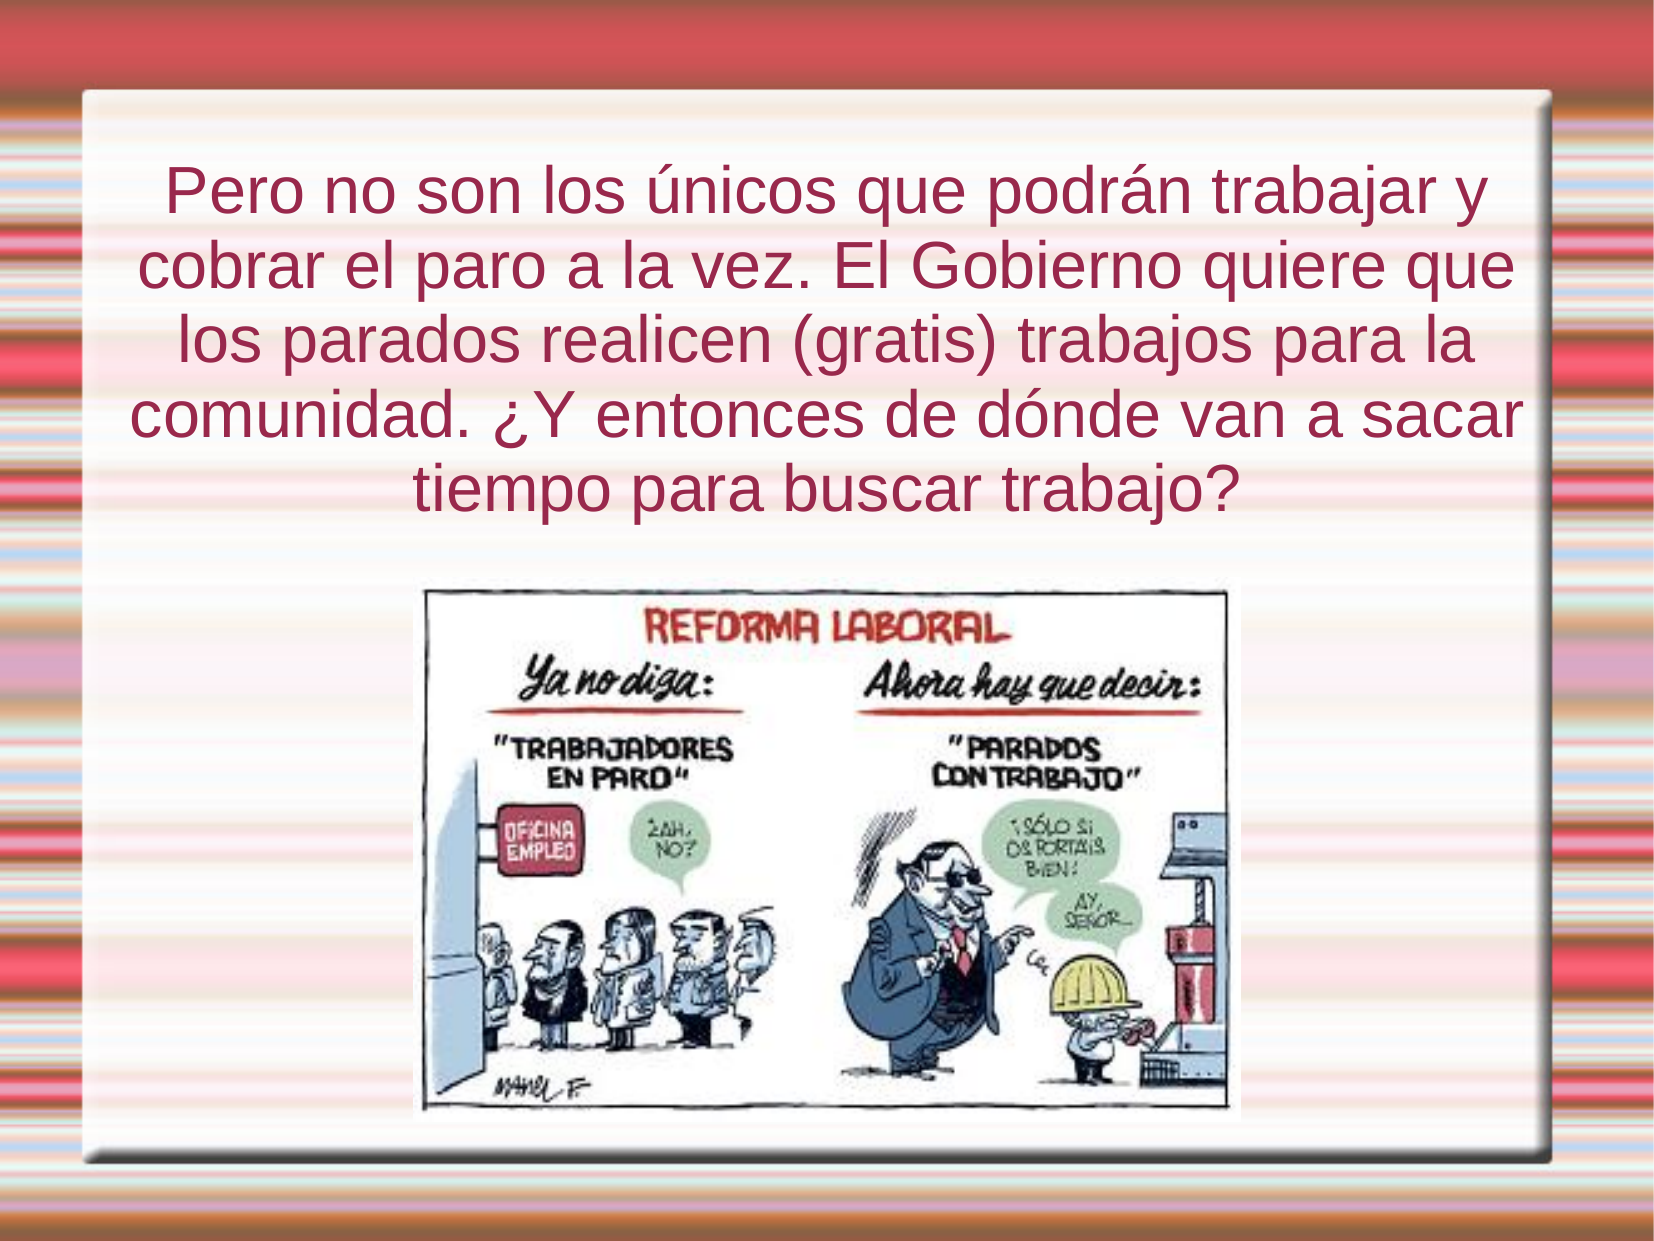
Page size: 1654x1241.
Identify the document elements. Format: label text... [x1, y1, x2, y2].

text_box Pero no son los únicos que podrán trabajar y cobrar el paro a la vez. El Gobierno quiere que los parados realicen (gratis) trabajos para la comunidad. ¿Y entonces de dónde van a sacar tiempo para buscar trabajo? [121, 114, 1534, 562]
picture [0, 0, 1654, 1241]
